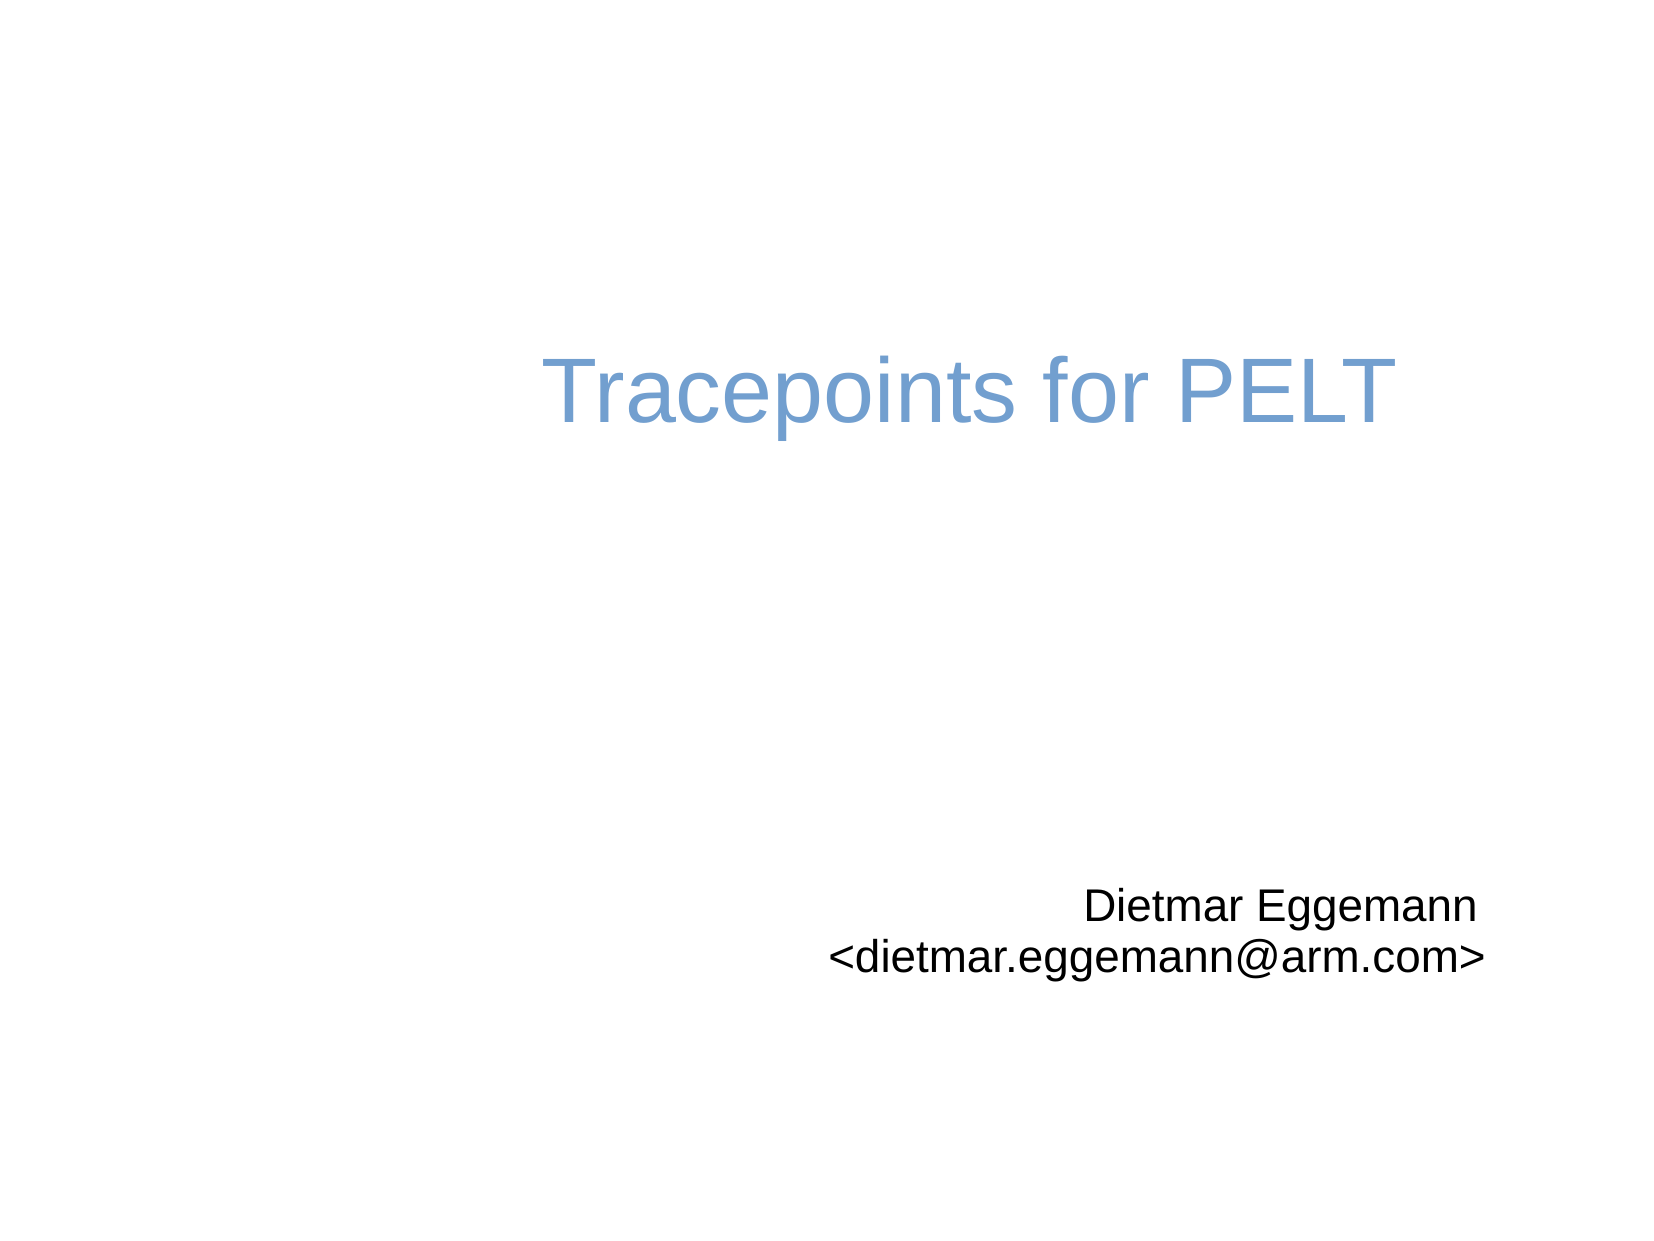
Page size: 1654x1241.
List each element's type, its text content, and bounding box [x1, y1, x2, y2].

text_box Dietmar Eggemann <dietmar.eggemann@arm.com> [813, 872, 1511, 991]
title Tracepoints for PELT [541, 287, 1605, 495]
